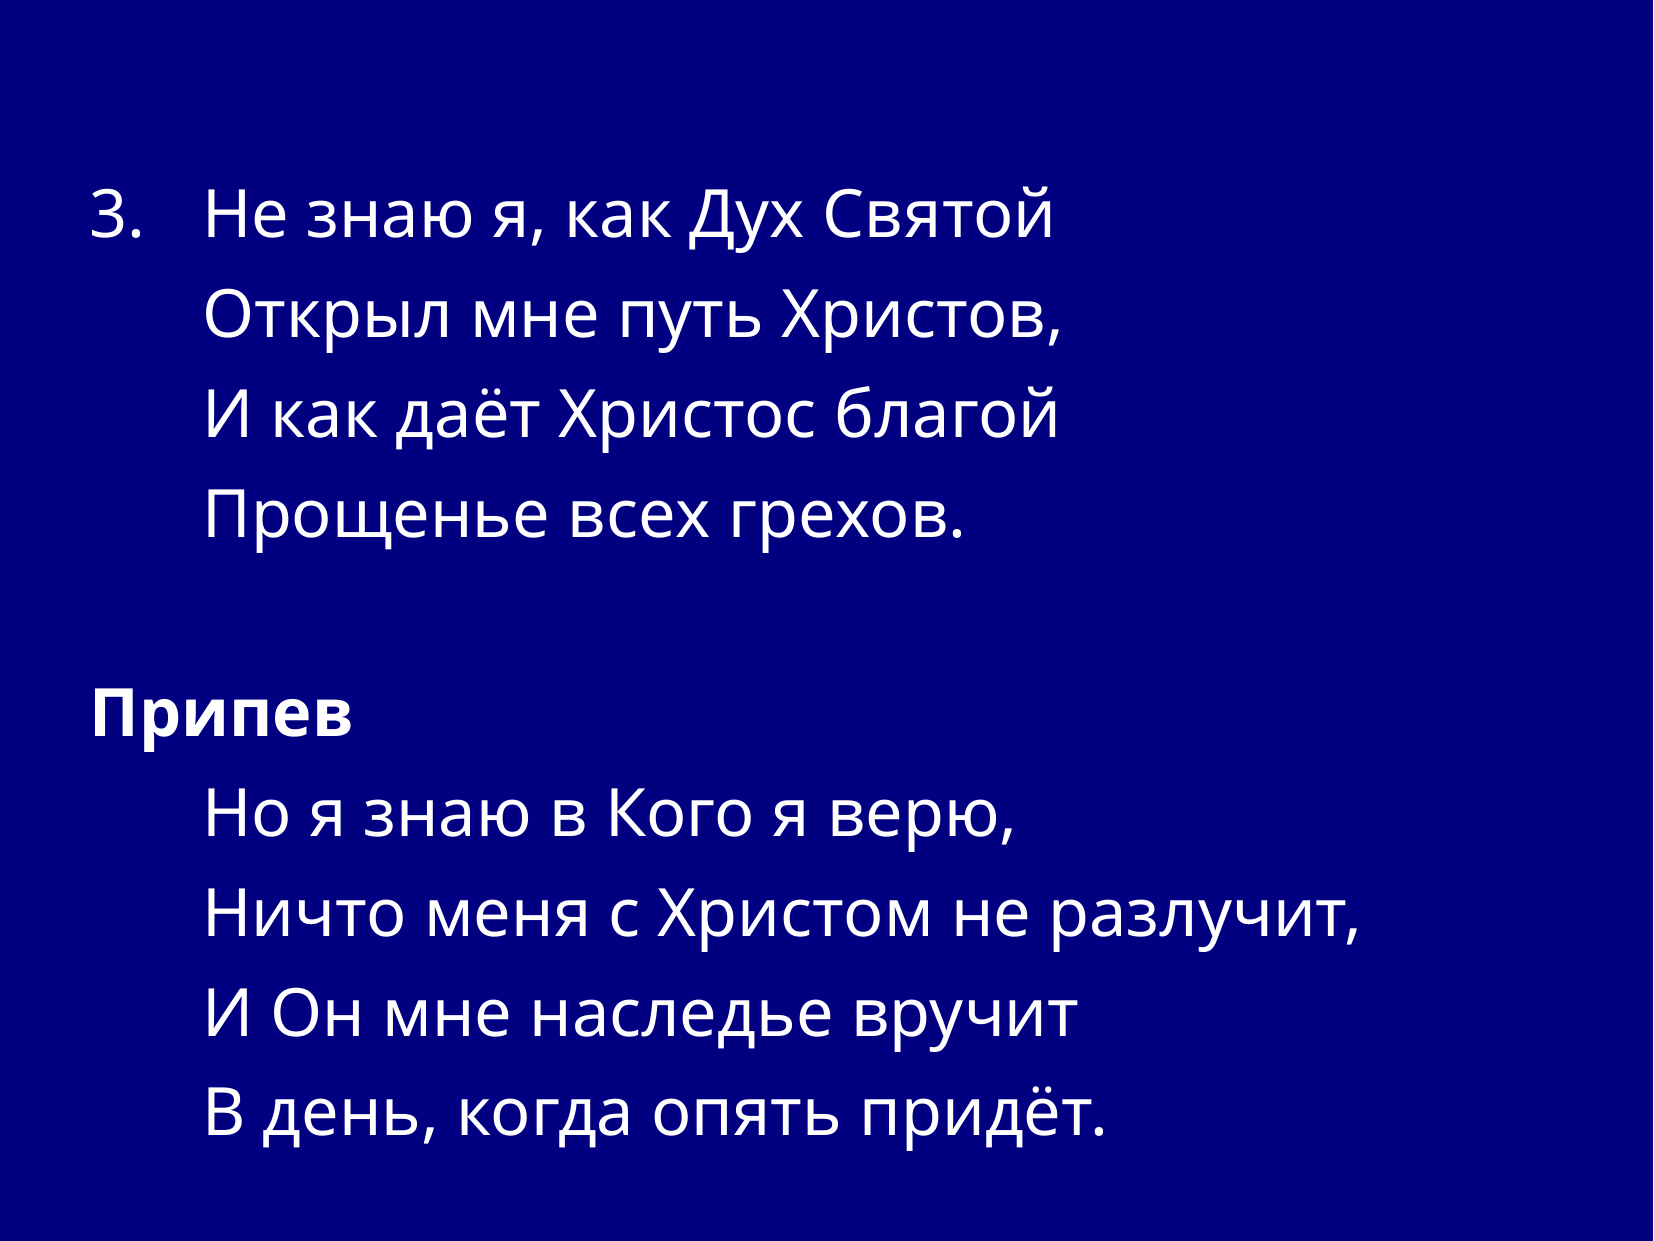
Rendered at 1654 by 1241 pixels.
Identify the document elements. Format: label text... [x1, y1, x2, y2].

text_box 3. Не знаю я, как Дух Святой Открыл мне путь Христов, И как даёт Христос благой Прощенье всех грехов. Припев Но я знаю в Кого я верю, Ничто меня с Христом не разлучит, И Он мне наследье вручит В день, когда опять придёт. [75, 150, 1576, 1163]
